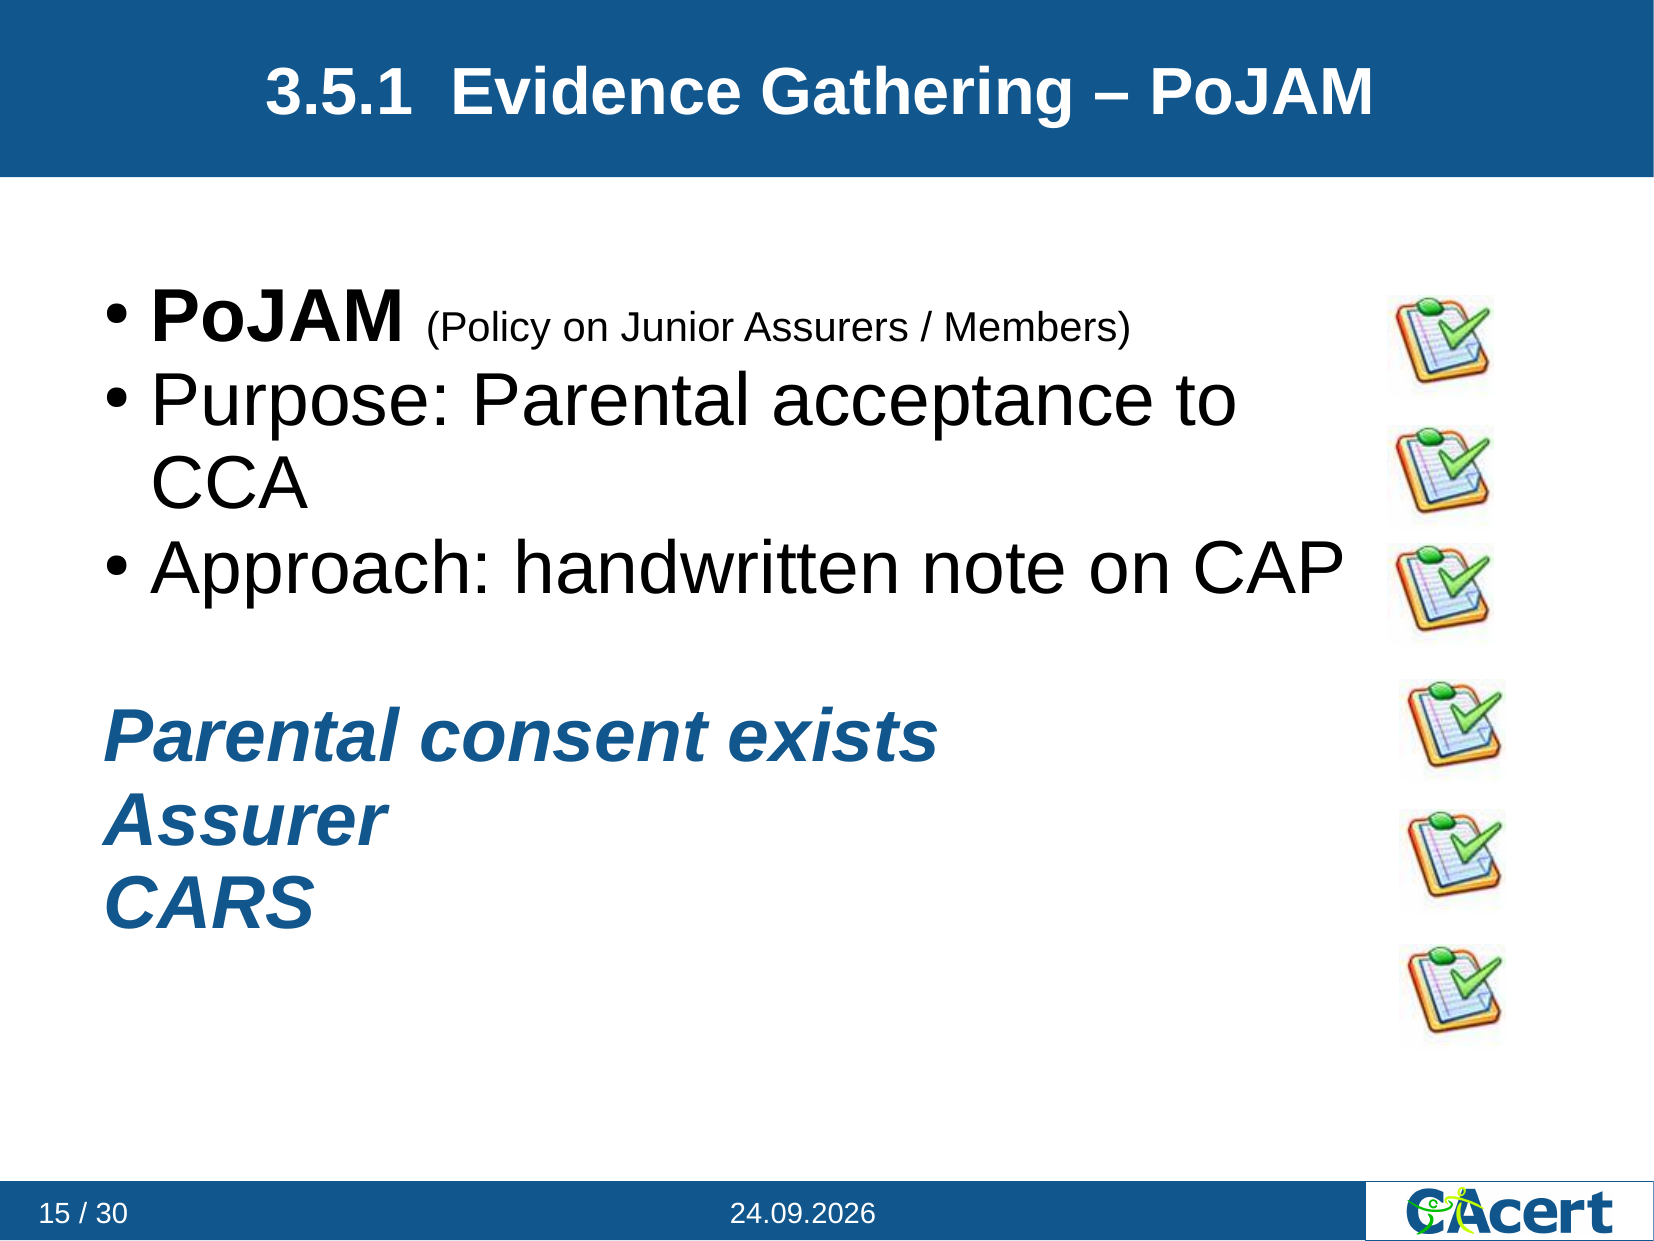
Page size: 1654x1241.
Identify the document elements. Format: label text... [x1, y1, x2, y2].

picture [1387, 295, 1494, 402]
picture [1387, 543, 1494, 650]
picture [1399, 944, 1506, 1052]
picture [1399, 679, 1506, 786]
picture [1399, 809, 1506, 916]
text_box PoJAM (Policy on Junior Assurers / Members) Purpose: Parental acceptance to CCA Approach: handwritten note on CAP Parental consent exists Assurer CARS [88, 265, 1388, 975]
title 3.5.1 Evidence Gathering – PoJAM [76, 17, 1565, 166]
picture [1387, 425, 1494, 532]
picture [1406, 1186, 1613, 1235]
